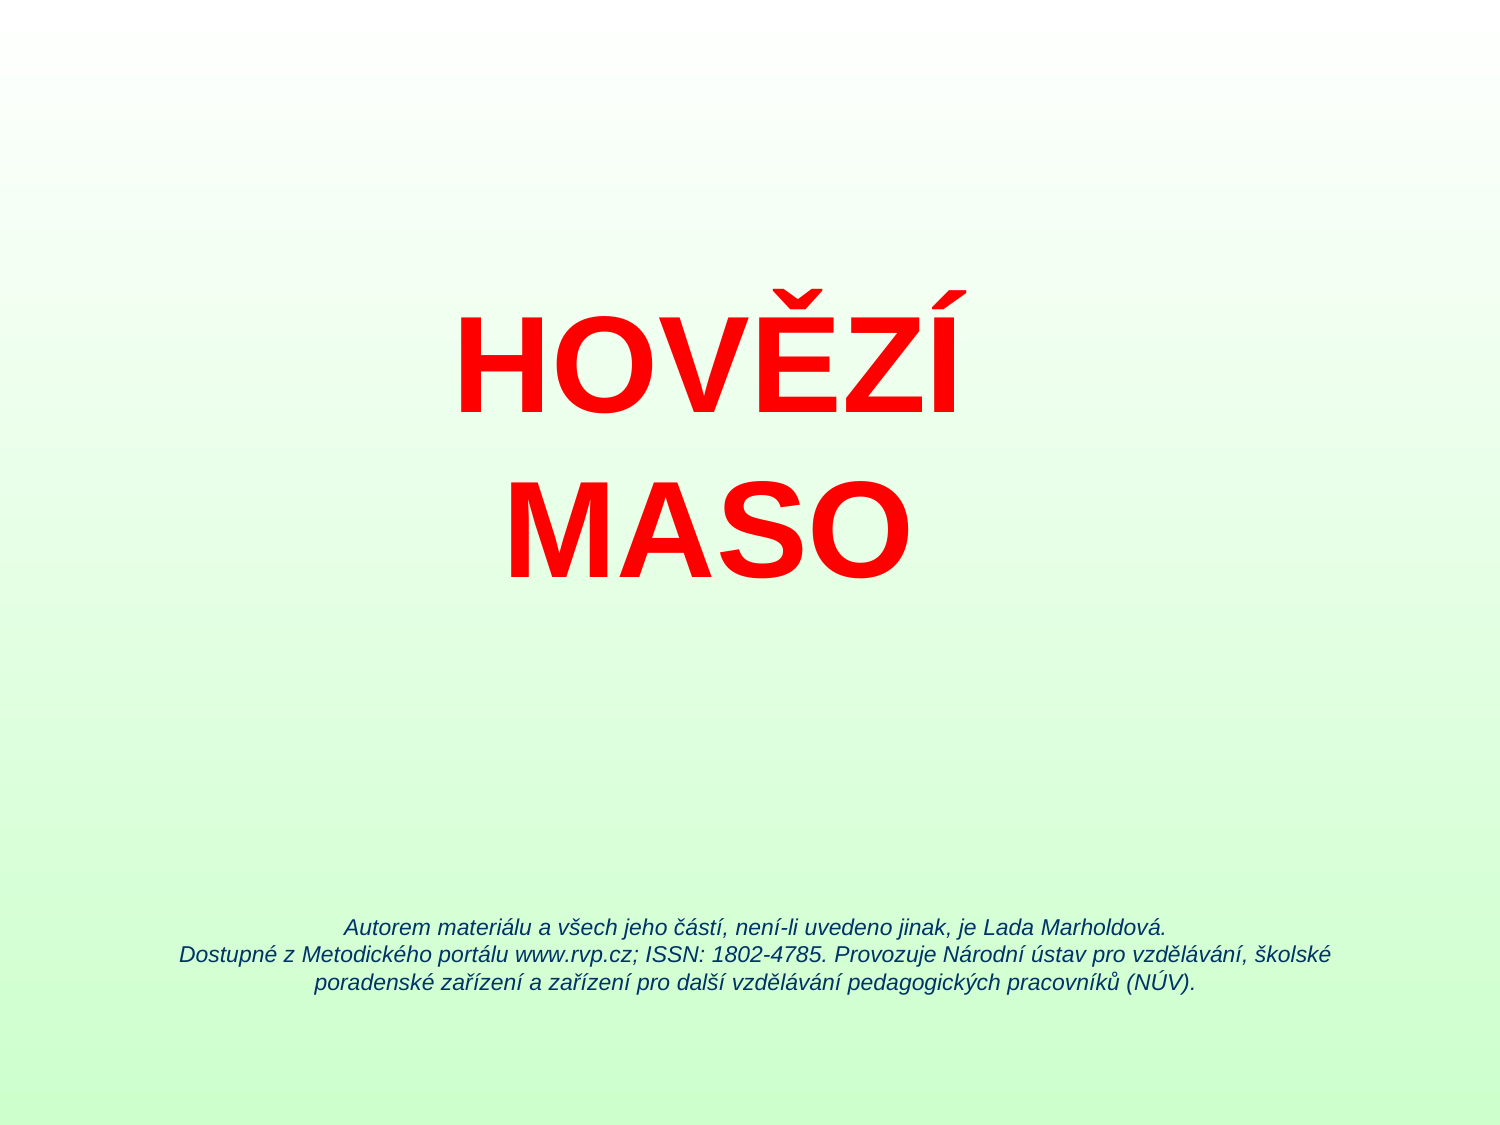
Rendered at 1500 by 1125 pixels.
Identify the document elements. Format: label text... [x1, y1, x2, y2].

text_box HOVĚZÍ MASO [242, 267, 1176, 613]
text_box Autorem materiálu a všech jeho částí, není-li uvedeno jinak, je Lada Marholdová. Dostupné z Metodického portálu www.rvp.cz; ISSN: 1802-4785. Provozuje Národní ústav pro vzdělávání, školské poradenské zařízení a zařízení pro další vzdělávání pedagogických pracovníků (NÚV). [135, 904, 1377, 1003]
